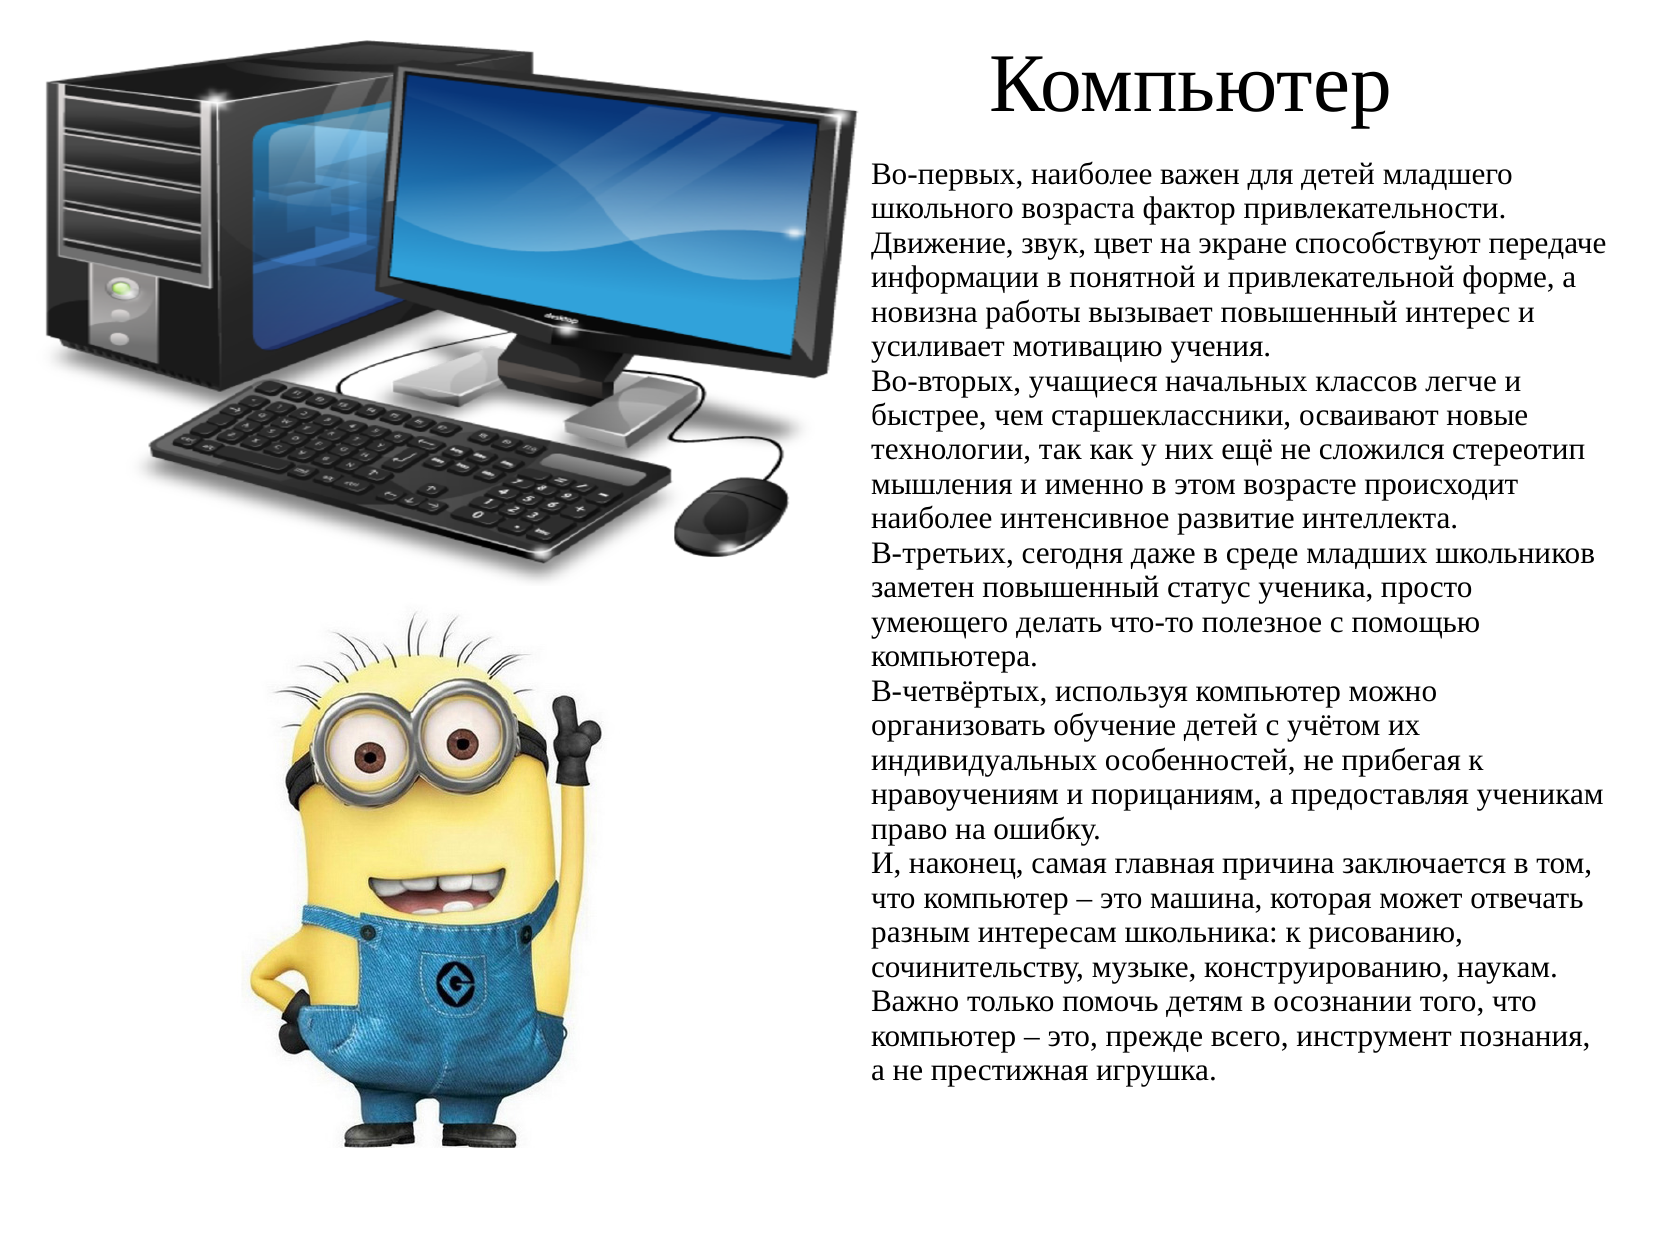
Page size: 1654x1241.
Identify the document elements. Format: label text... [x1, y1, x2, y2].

text_box Компьютер [974, 29, 1408, 137]
text_box Во-первых, наиболее важен для детей младшего школьного возраста фактор привлекательности. Движение, звук, цвет на экране способствуют передаче информации в понятной и привлекательной форме, а новизна работы вызывает повышенный интерес и усиливает мотивацию учения. Во-вторых, учащиеся начальных классов легче и быстрее, чем старшеклассники, осваивают новые технологии, так как у них ещё не сложился стереотип мышления и именно в этом возрасте происходит наиболее интенсивное развитие интеллекта. В-третьих, сегодня даже в среде младших школьников заметен повышенный статус ученика, просто умеющего делать что-то полезное с помощью компьютера. В-четвёртых, используя компьютер можно организовать обучение детей с учётом их индивидуальных особенностей, не прибегая к нравоучениям и порицаниям, а предоставляя ученикам право на ошибку. И, наконец, самая главная причина заключается в том, что компьютер – это машина, которая может отвечать разным интересам школьника: к рисованию, сочинительству, музыке, конструированию, наукам. Важно только помочь детям в осознании того, что компьютер – это, прежде всего, инструмент познания, а не престижная игрушка. [856, 148, 1625, 1123]
picture [24, 29, 886, 586]
picture [147, 590, 709, 1211]
